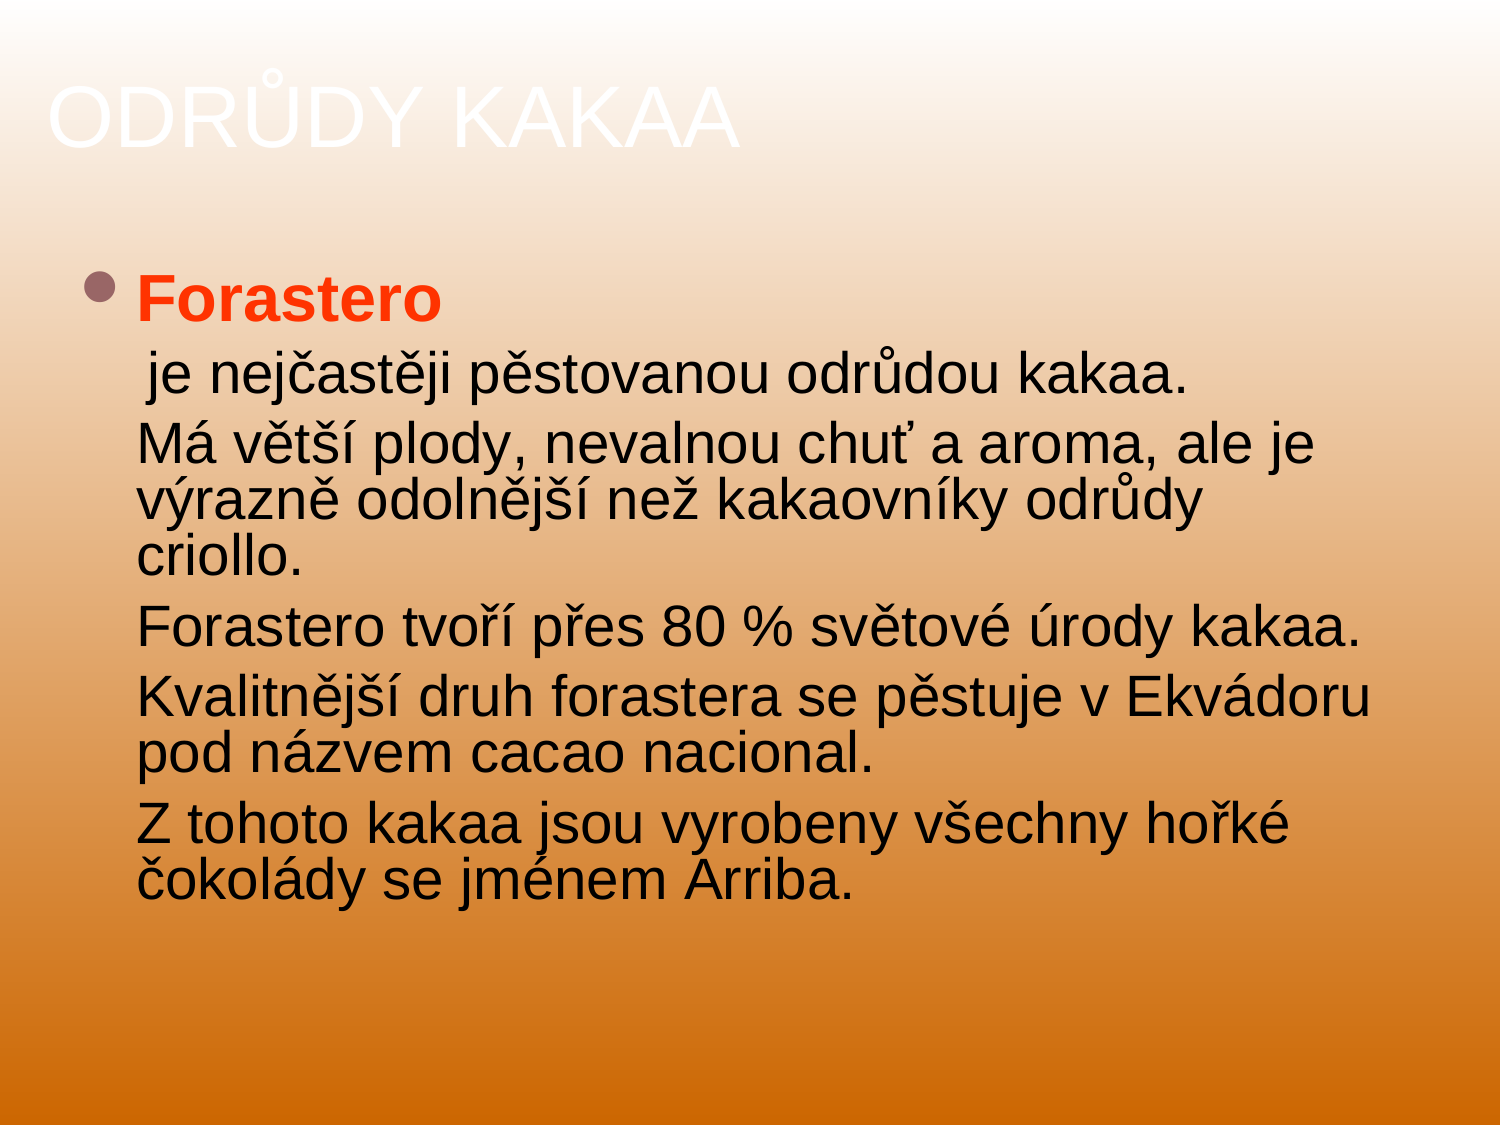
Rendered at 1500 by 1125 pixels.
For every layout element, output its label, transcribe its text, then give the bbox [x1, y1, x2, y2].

list Forastero je nejčastěji pěstovanou odrůdou kakaa. Má větší plody, nevalnou chuť a aroma, ale je výrazně odolnější než kakaovníky odrůdy criollo. Forastero tvoří přes 80 % světové úrody kakaa. Kvalitnější druh forastera se pěstuje v Ekvádoru pod názvem cacao nacional. Z tohoto kakaa jsou vyrobeny všechny hořké čokolády se jménem Arriba. [64, 262, 1400, 1059]
title ODRŮDY KAKAA [31, 37, 1347, 188]
